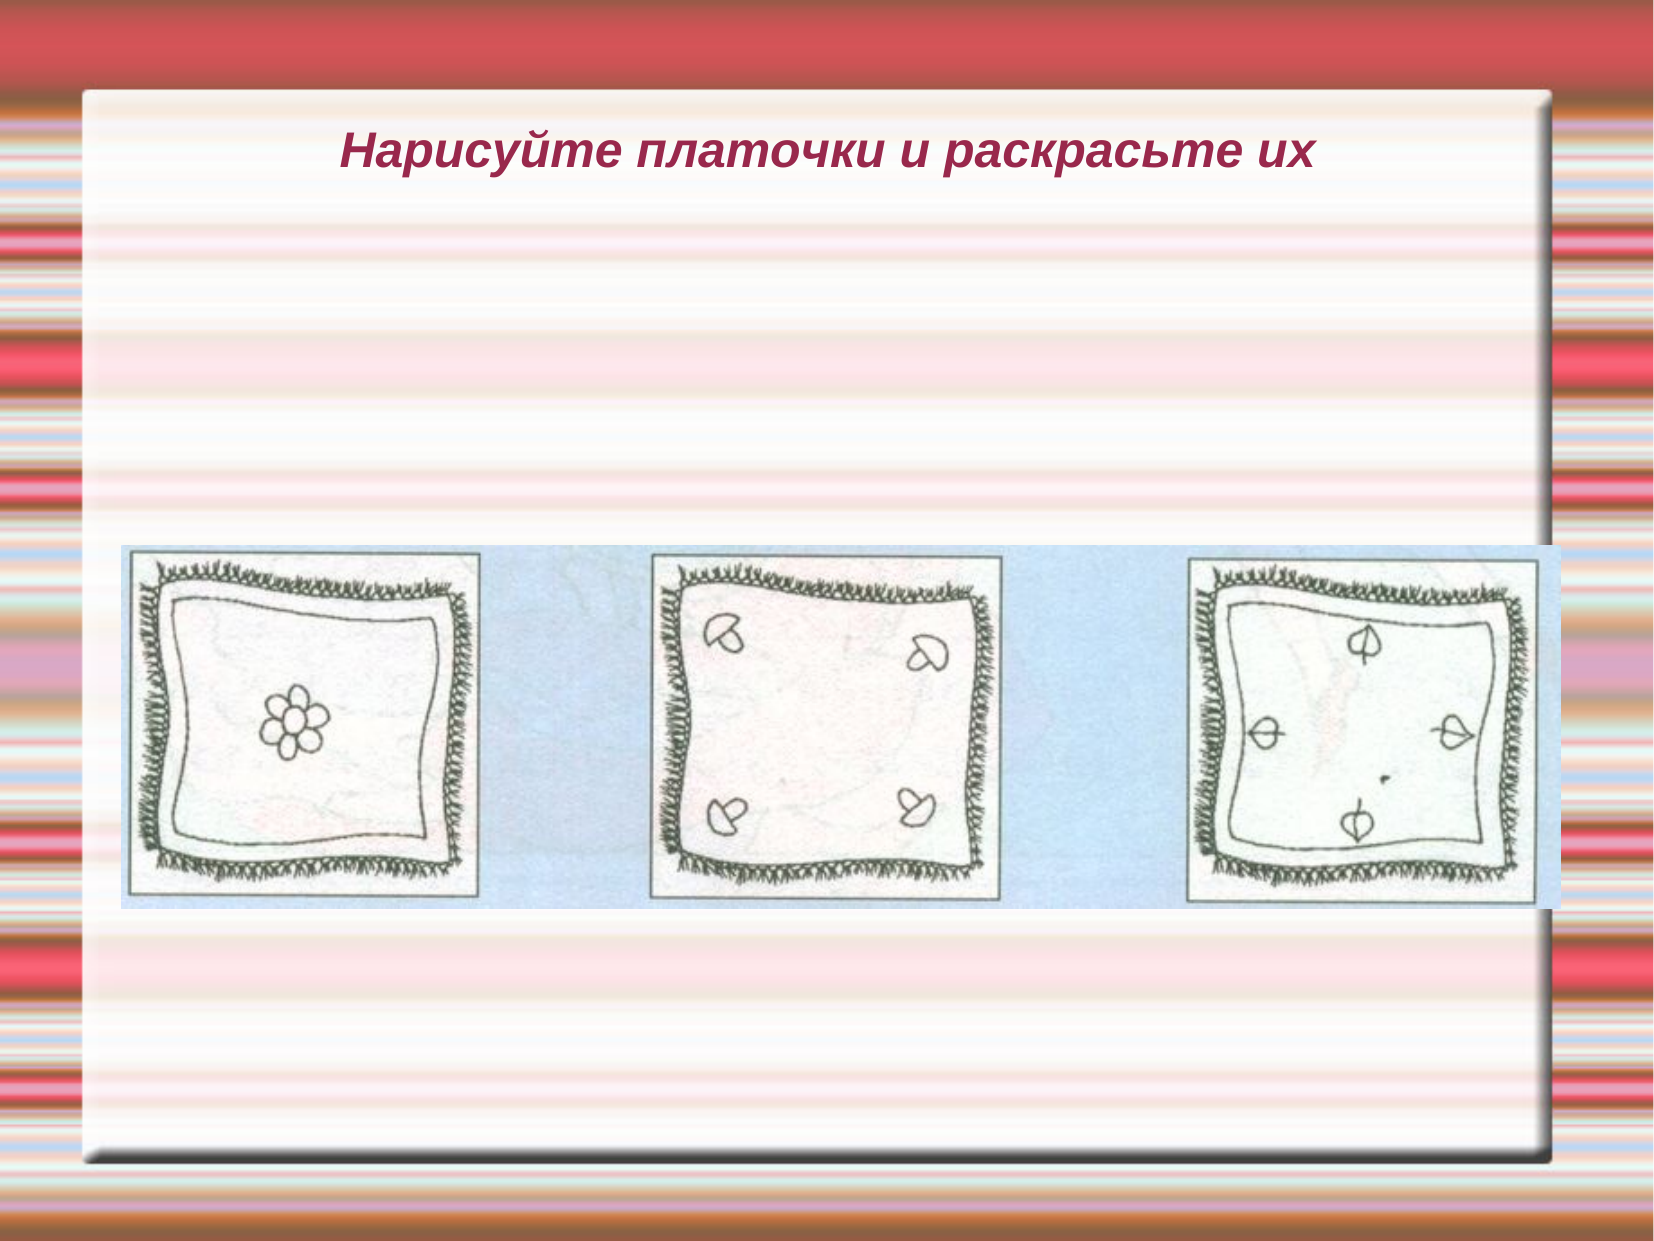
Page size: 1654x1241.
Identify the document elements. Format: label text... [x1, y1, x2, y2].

picture [0, 0, 1654, 1241]
title Нарисуйте платочки и раскрасьте их [121, 46, 1534, 254]
